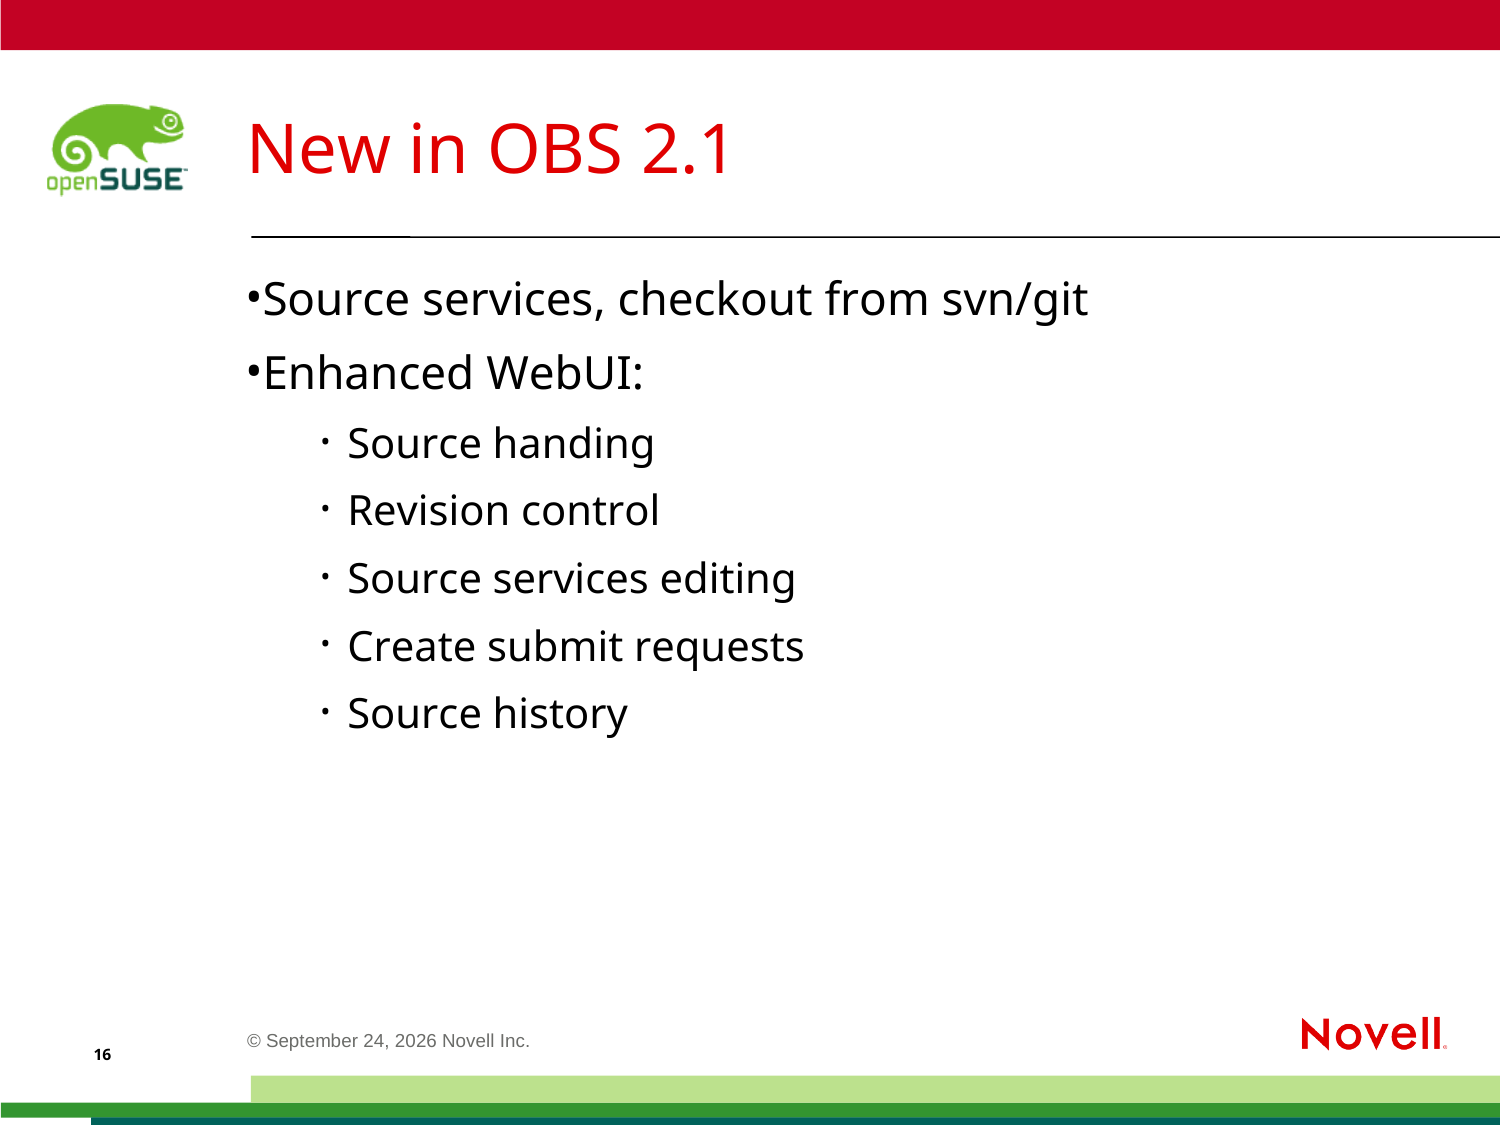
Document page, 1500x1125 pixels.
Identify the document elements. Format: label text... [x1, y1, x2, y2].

picture [47, 104, 188, 197]
title New in OBS 2.1 [246, 68, 1409, 231]
list Source services, checkout from svn/git Enhanced WebUI: Source handing Revision control Source services editing Create submit requests Source history [245, 267, 1458, 684]
picture [1295, 1011, 1453, 1056]
